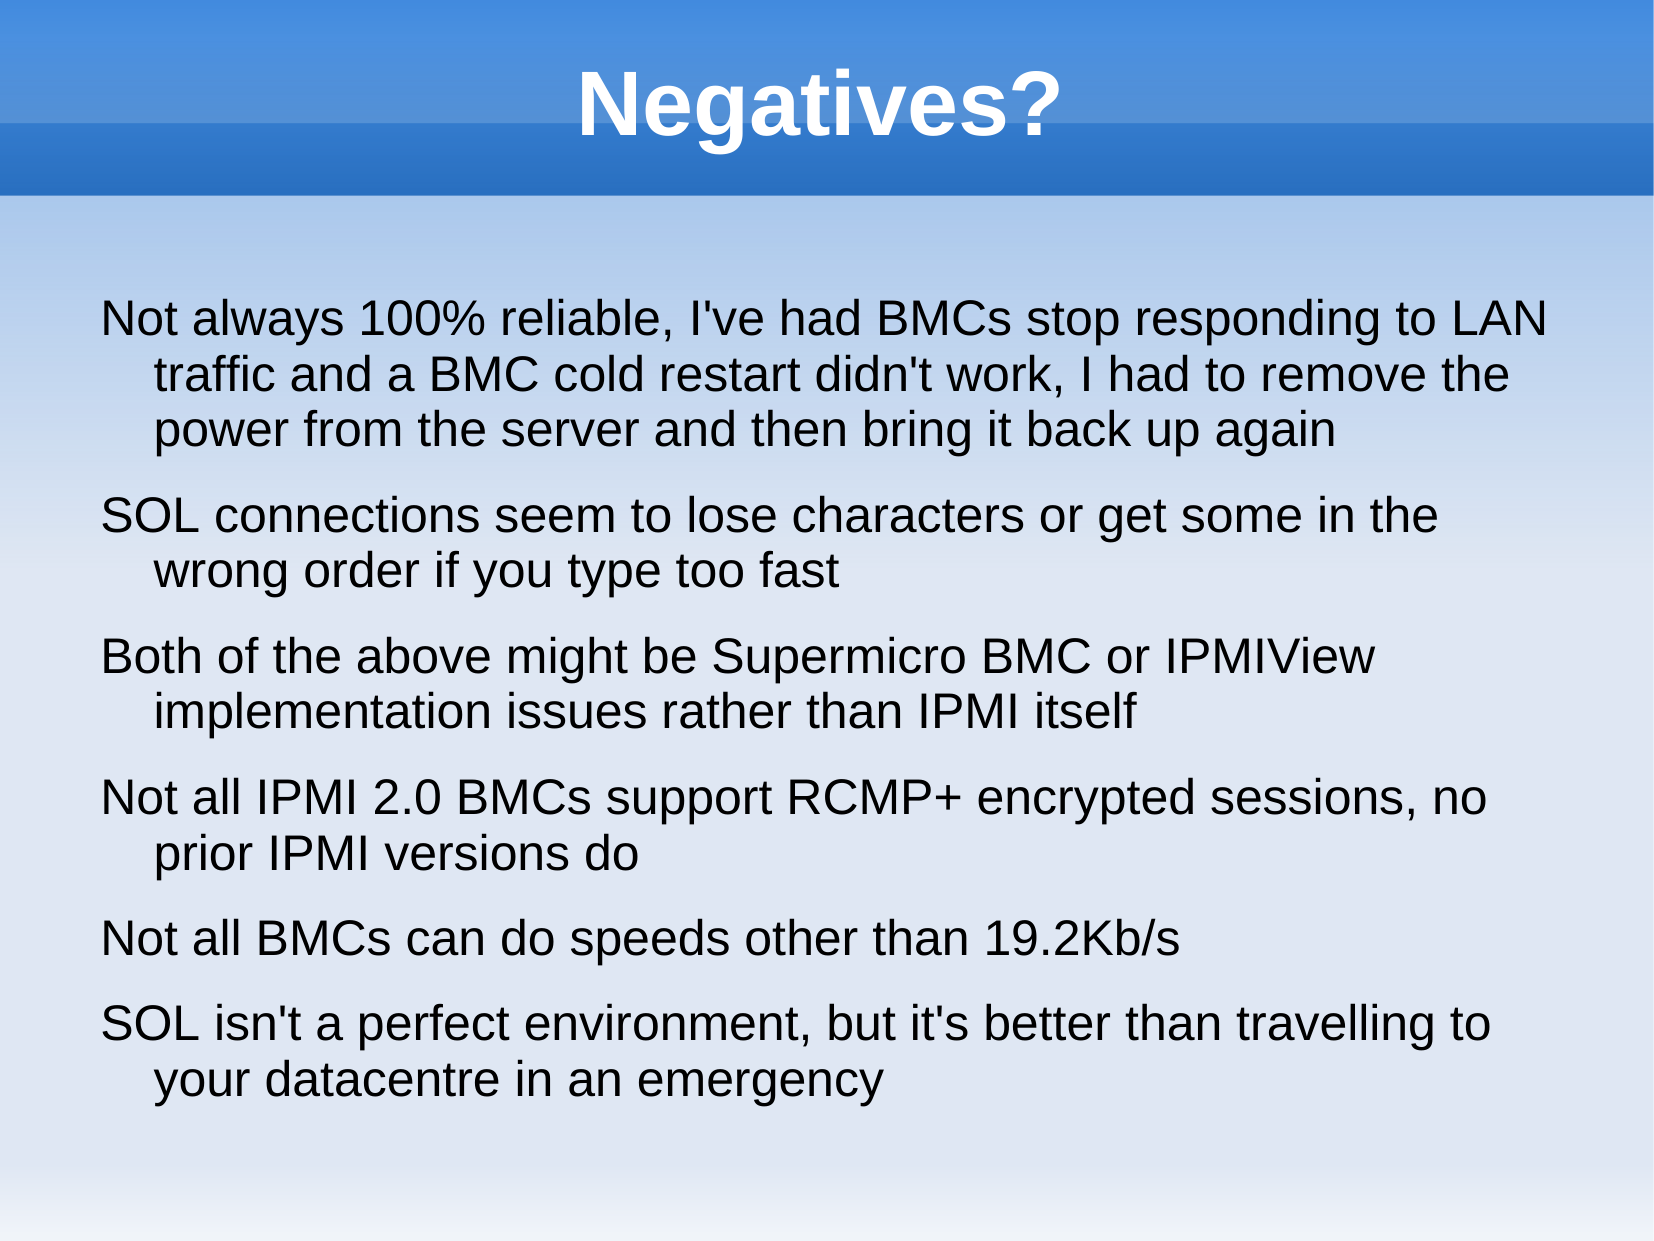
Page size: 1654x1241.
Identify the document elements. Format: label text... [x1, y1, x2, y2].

picture [0, 0, 1654, 1241]
title Negatives? [76, 7, 1565, 200]
list Not always 100% reliable, I've had BMCs stop responding to LAN traffic and a BMC cold restart didn't work, I had to remove the power from the server and then bring it back up again SOL connections seem to lose characters or get some in the wrong order if you type too fast Both of the above might be Supermicro BMC or IPMIView implementation issues rather than IPMI itself Not all IPMI 2.0 BMCs support RCMP+ encrypted sessions, no prior IPMI versions do Not all BMCs can do speeds other than 19.2Kb/s SOL isn't a perfect environment, but it's better than travelling to your datacentre in an emergency [82, 290, 1571, 1107]
